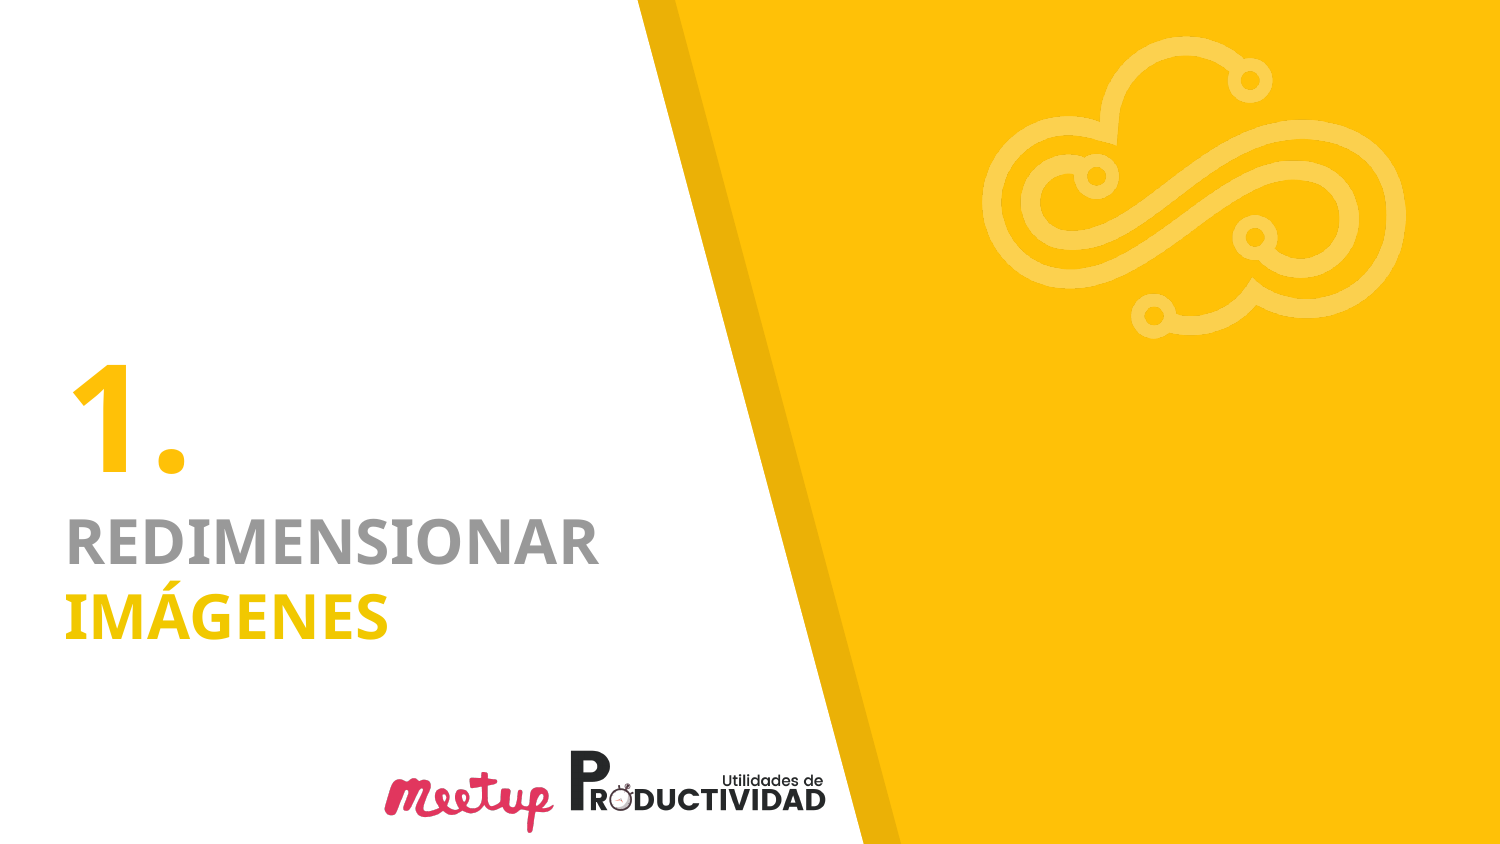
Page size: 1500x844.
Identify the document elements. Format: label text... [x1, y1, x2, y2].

title 1. REDIMENSIONAR IMÁGENES [49, 176, 683, 668]
picture [567, 746, 828, 811]
picture [383, 769, 556, 835]
picture [974, 22, 1411, 350]
